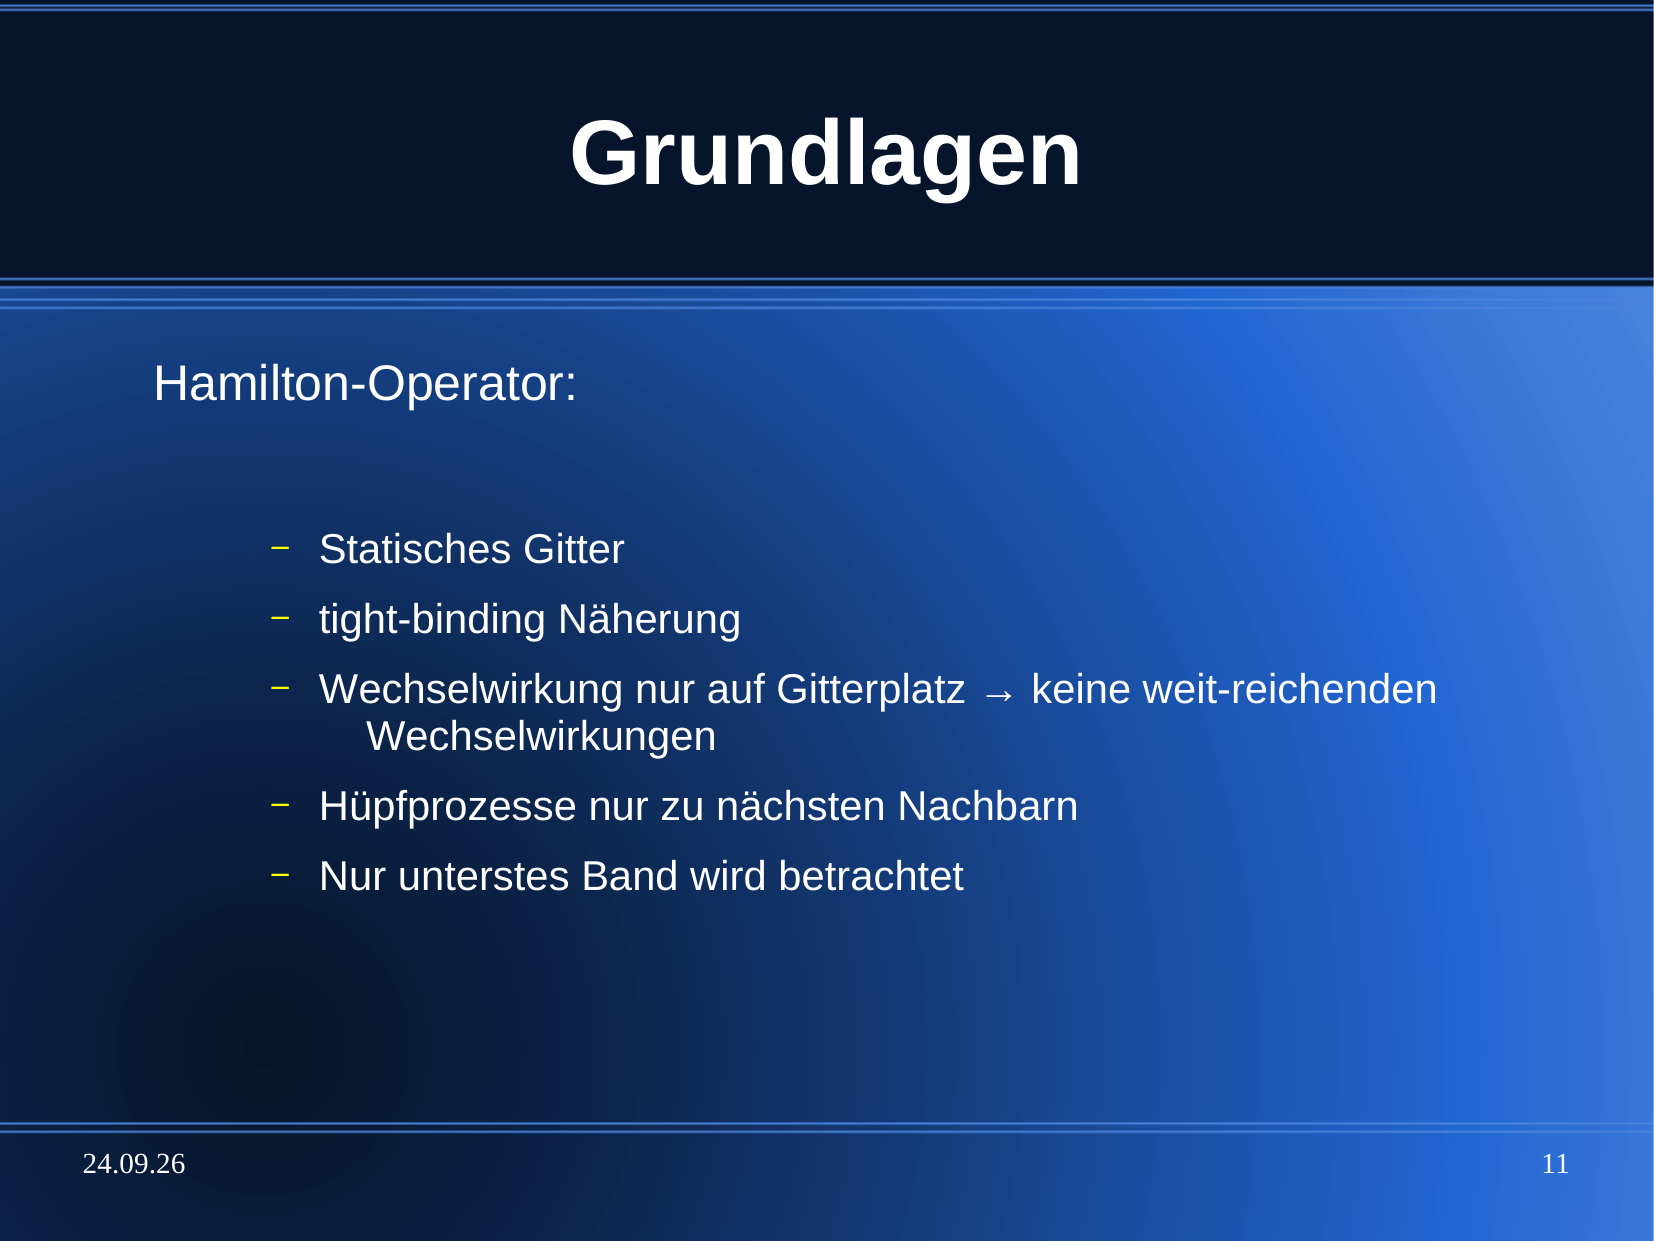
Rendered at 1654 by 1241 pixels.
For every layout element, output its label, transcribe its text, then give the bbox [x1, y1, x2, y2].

title Grundlagen [82, 49, 1571, 257]
picture [0, 0, 1654, 1241]
list Hamilton-Operator: Statisches Gitter tight-binding Näherung Wechselwirkung nur auf Gitterplatz → keine weit-reichenden Wechselwirkungen Hüpfprozesse nur zu nächsten Nachbarn Nur unterstes Band wird betrachtet [82, 355, 1571, 1058]
